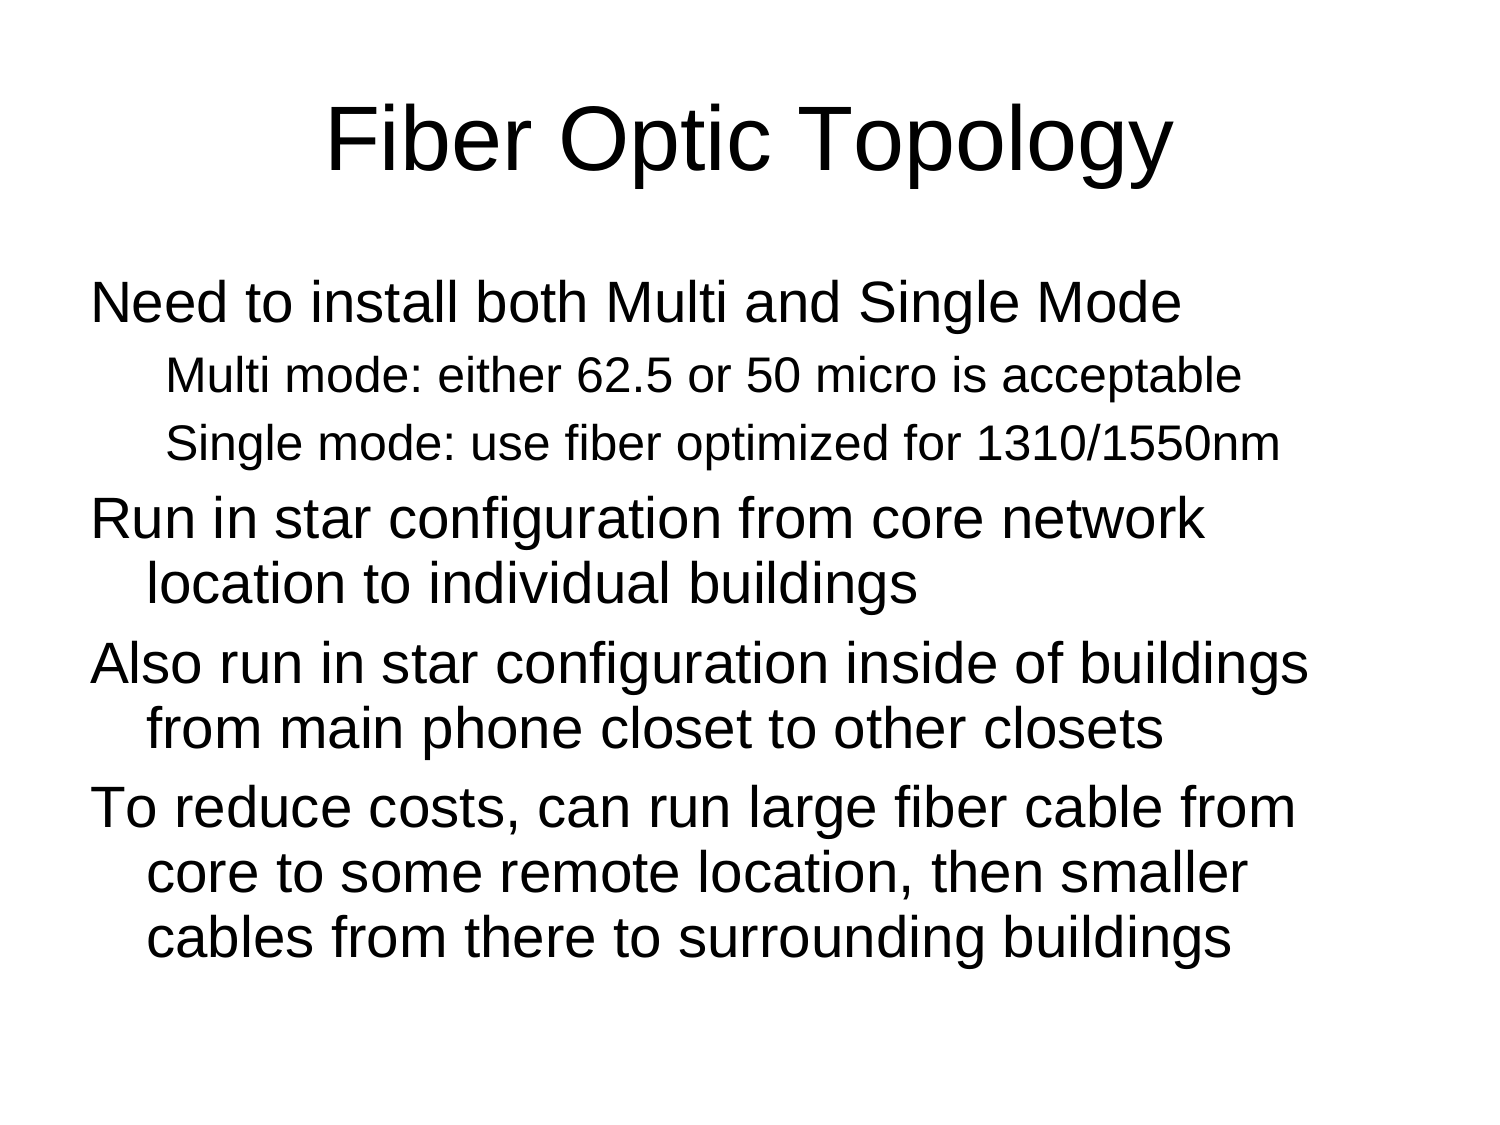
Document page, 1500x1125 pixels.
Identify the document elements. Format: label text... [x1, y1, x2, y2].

title Fiber Optic Topology [75, 45, 1426, 233]
list Need to install both Multi and Single Mode Multi mode: either 62.5 or 50 micro is acceptable Single mode: use fiber optimized for 1310/1550nm Run in star configuration from core network location to individual buildings Also run in star configuration inside of buildings from main phone closet to other closets To reduce costs, can run large fiber cable from core to some remote location, then smaller cables from there to surrounding buildings [75, 262, 1426, 1088]
